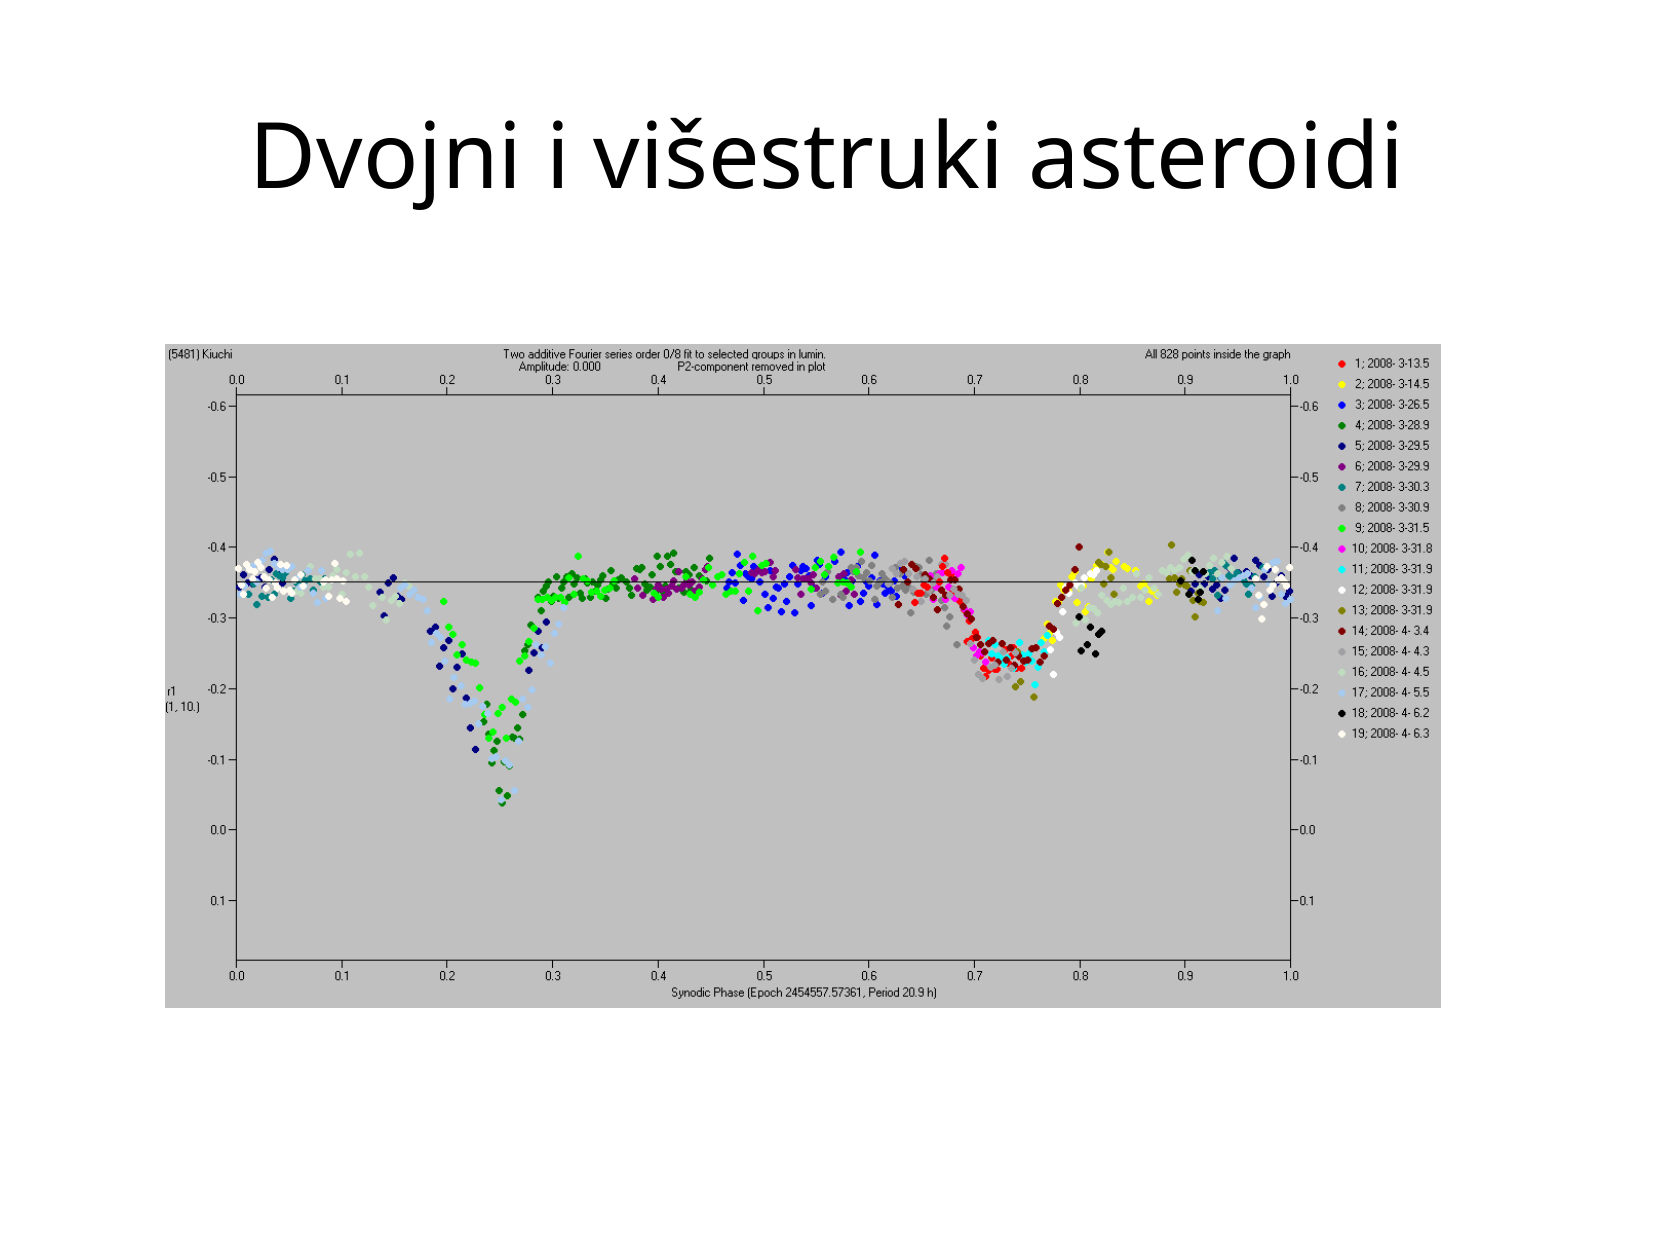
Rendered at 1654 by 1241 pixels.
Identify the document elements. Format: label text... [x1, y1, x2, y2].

picture [165, 344, 1441, 1008]
title Dvojni i višestruki asteroidi [82, 49, 1571, 257]
